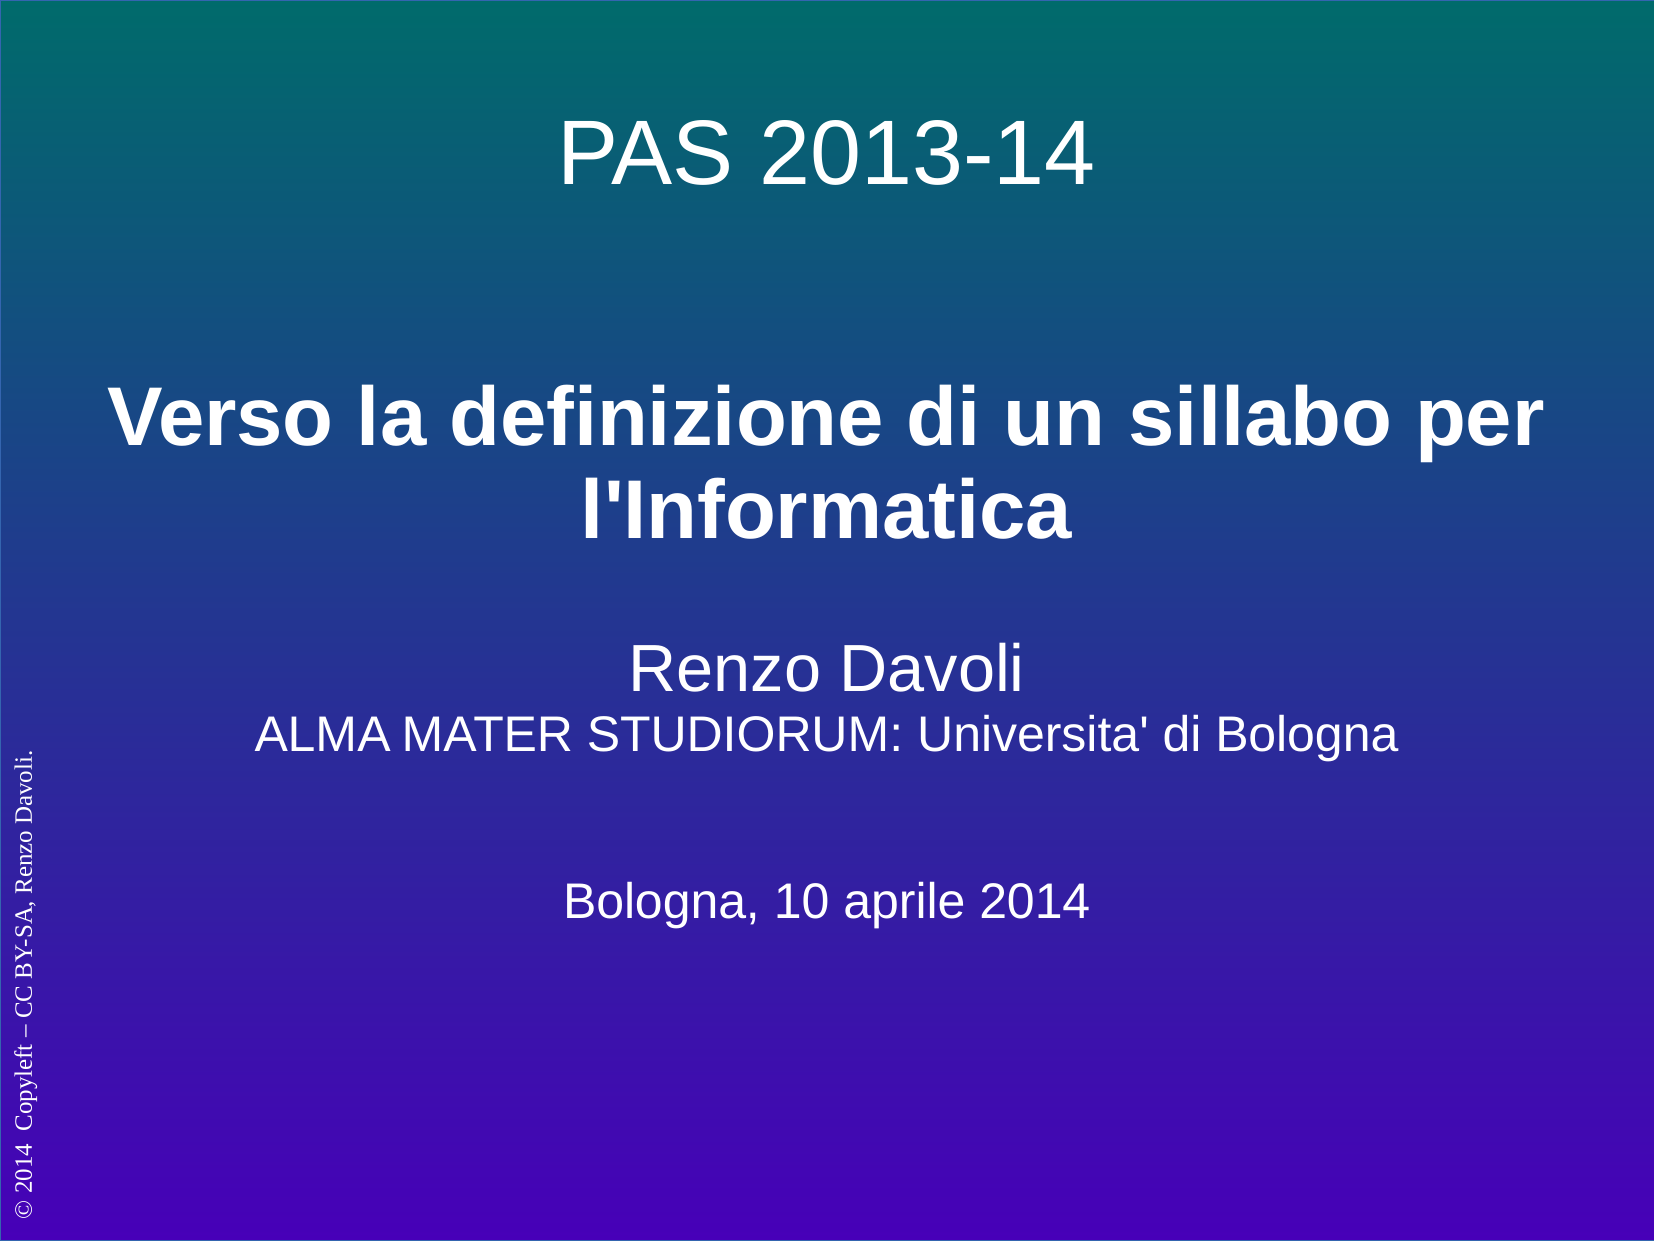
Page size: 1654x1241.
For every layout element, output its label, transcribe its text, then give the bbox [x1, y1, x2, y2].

subtitle Verso la definizione di un sillabo per l'Informatica Renzo Davoli ALMA MATER STUDIORUM: Universita' di Bologna Bologna, 10 aprile 2014 [82, 290, 1571, 1010]
title PAS 2013-14 [82, 49, 1571, 257]
